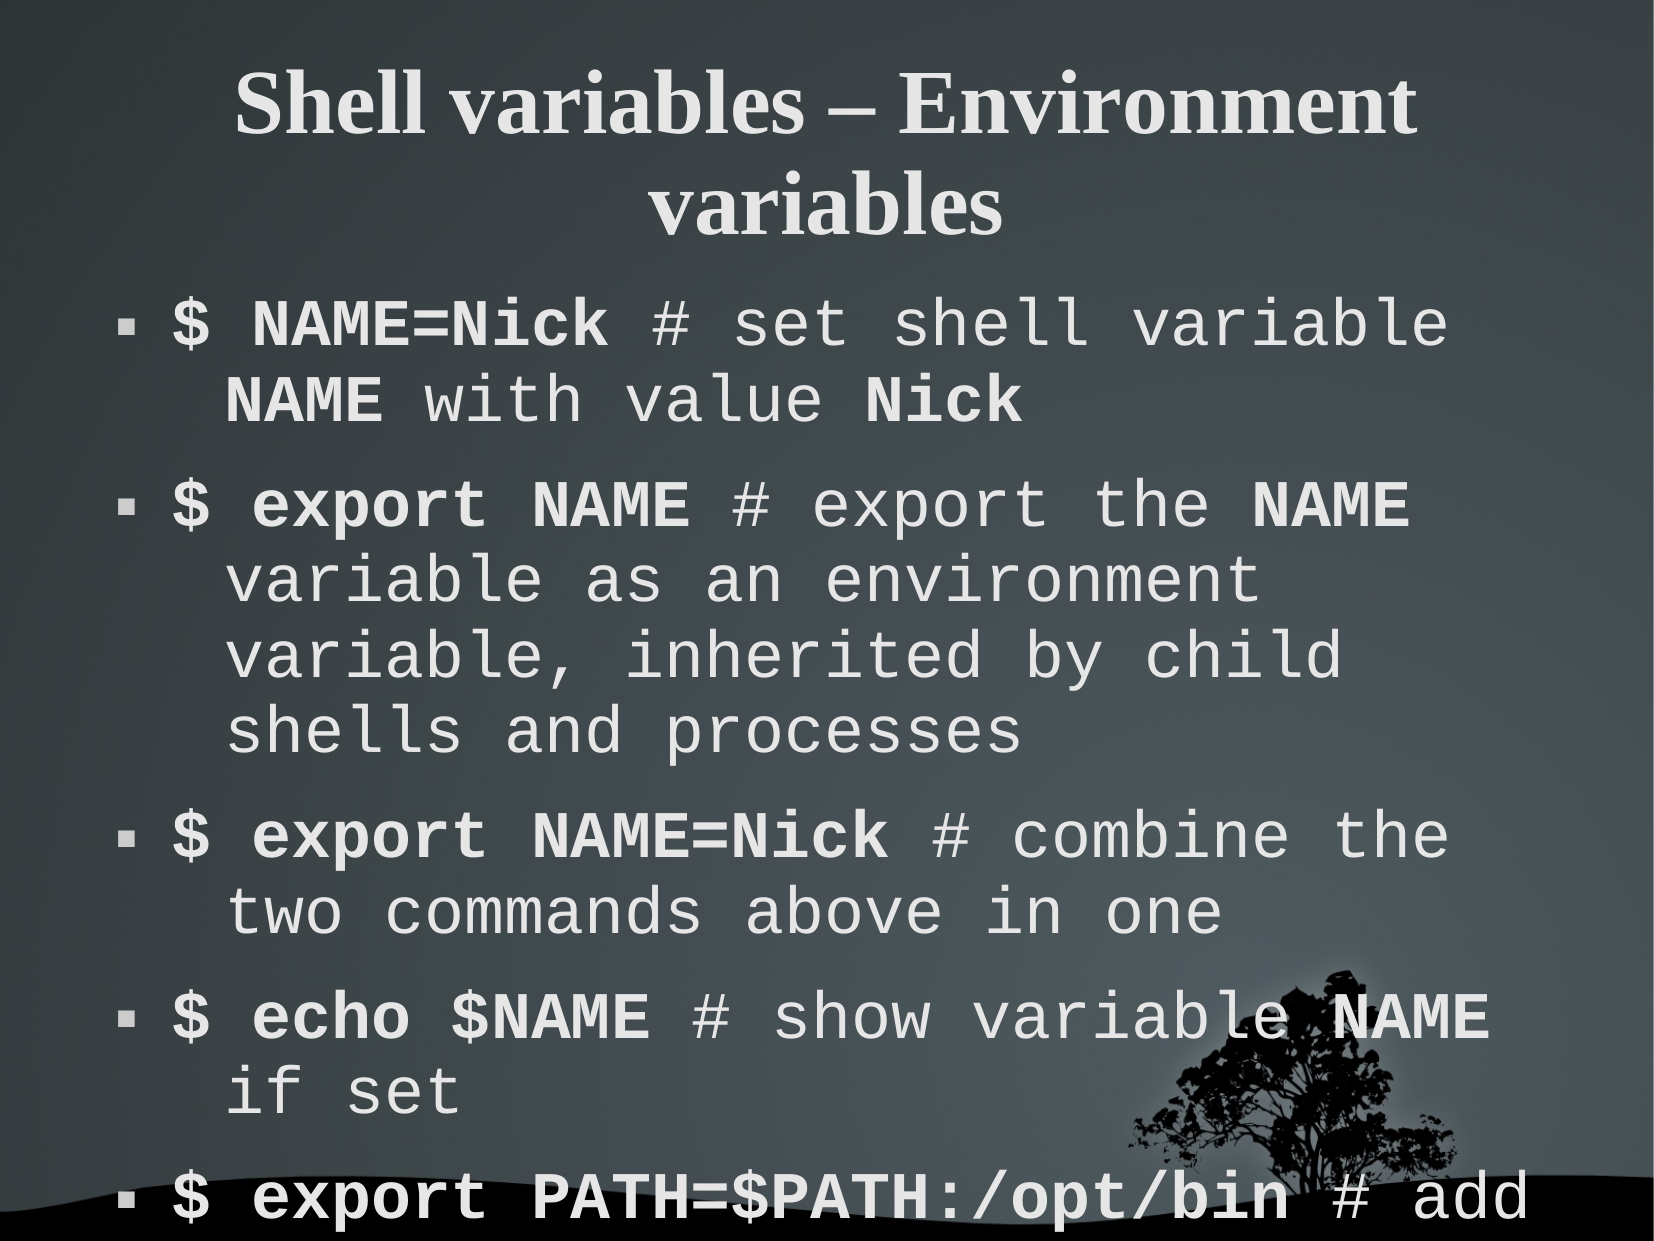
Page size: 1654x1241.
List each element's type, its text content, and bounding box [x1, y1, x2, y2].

list $ NAME=Nick # set shell variable NAME with value Nick $ export NAME # export the NAME variable as an environment variable, inherited by child shells and processes $ export NAME=Nick # combine the two commands above in one $ echo $NAME # show variable NAME if set $ export PATH=$PATH:/opt/bin # add directory /opt/bin in PATH [82, 290, 1571, 1152]
picture [0, 0, 1654, 1241]
title Shell variables – Environment variables [82, 33, 1571, 273]
